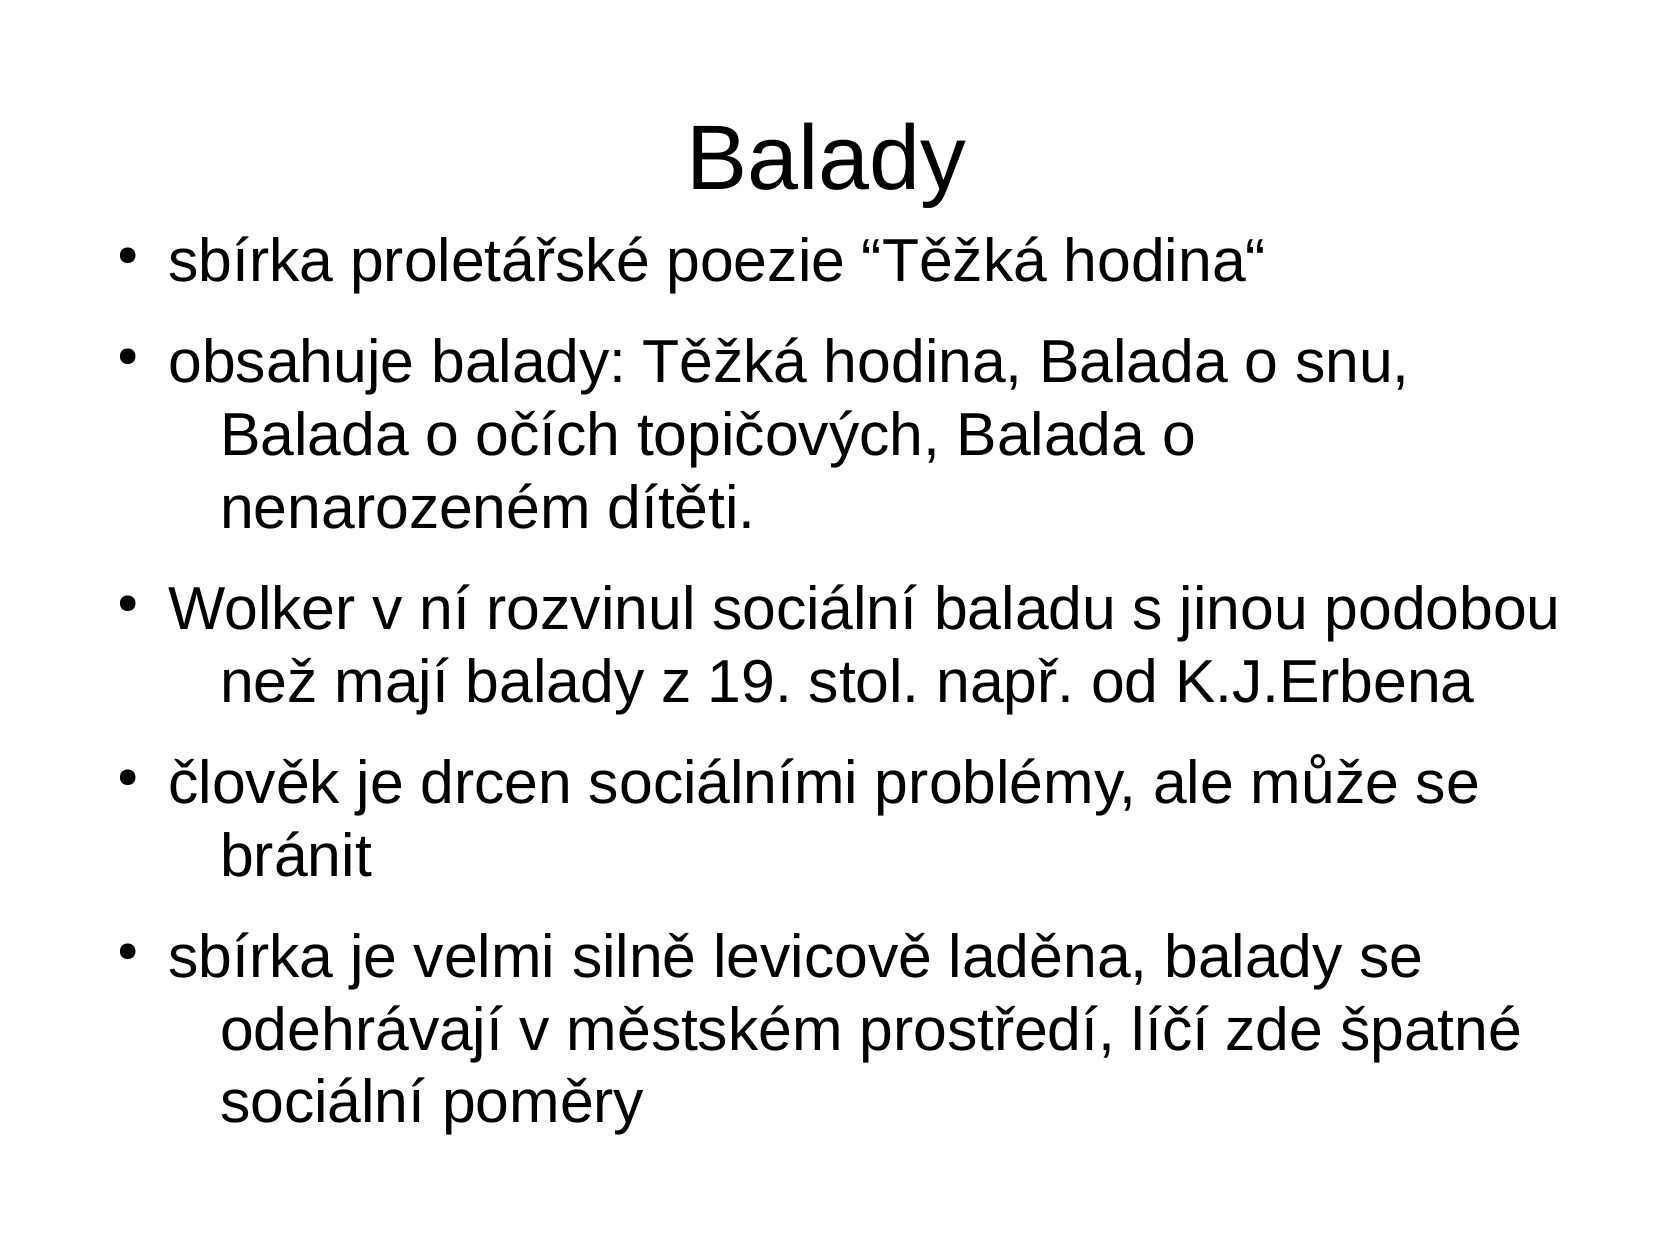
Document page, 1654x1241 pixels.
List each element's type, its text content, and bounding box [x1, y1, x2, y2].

list sbírka proletářské poezie “Těžká hodina“ obsahuje balady: Těžká hodina, Balada o snu, Balada o očích topičových, Balada o nenarozeném dítěti. Wolker v ní rozvinul sociální baladu s jinou podobou než mají balady z 19. stol. např. od K.J.Erbena člověk je drcen sociálními problémy, ale může se bránit sbírka je velmi silně levicově laděna, balady se odehrávají v městském prostředí, líčí zde špatné sociální poměry [82, 220, 1571, 1173]
title Balady [82, 49, 1571, 220]
